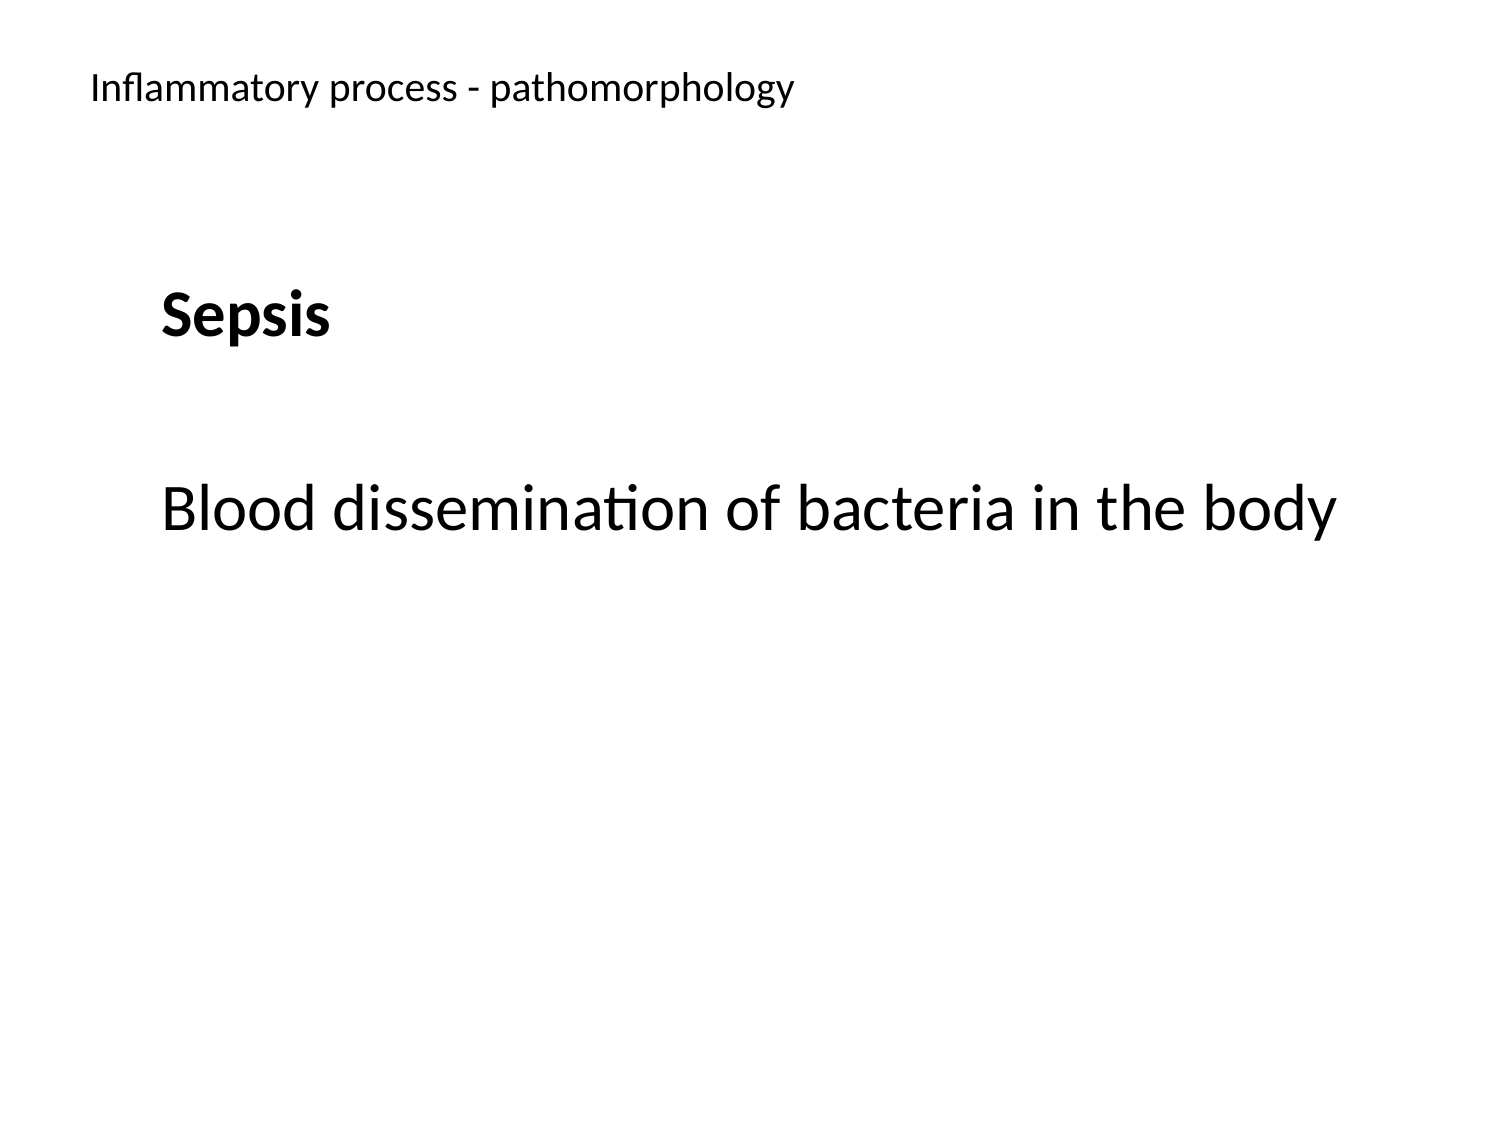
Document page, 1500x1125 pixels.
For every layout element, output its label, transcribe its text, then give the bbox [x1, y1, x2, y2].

list Sepsis Blood dissemination of bacteria in the body [75, 262, 1426, 1005]
title Inflammatory process - pathomorphology [75, 45, 1426, 126]
